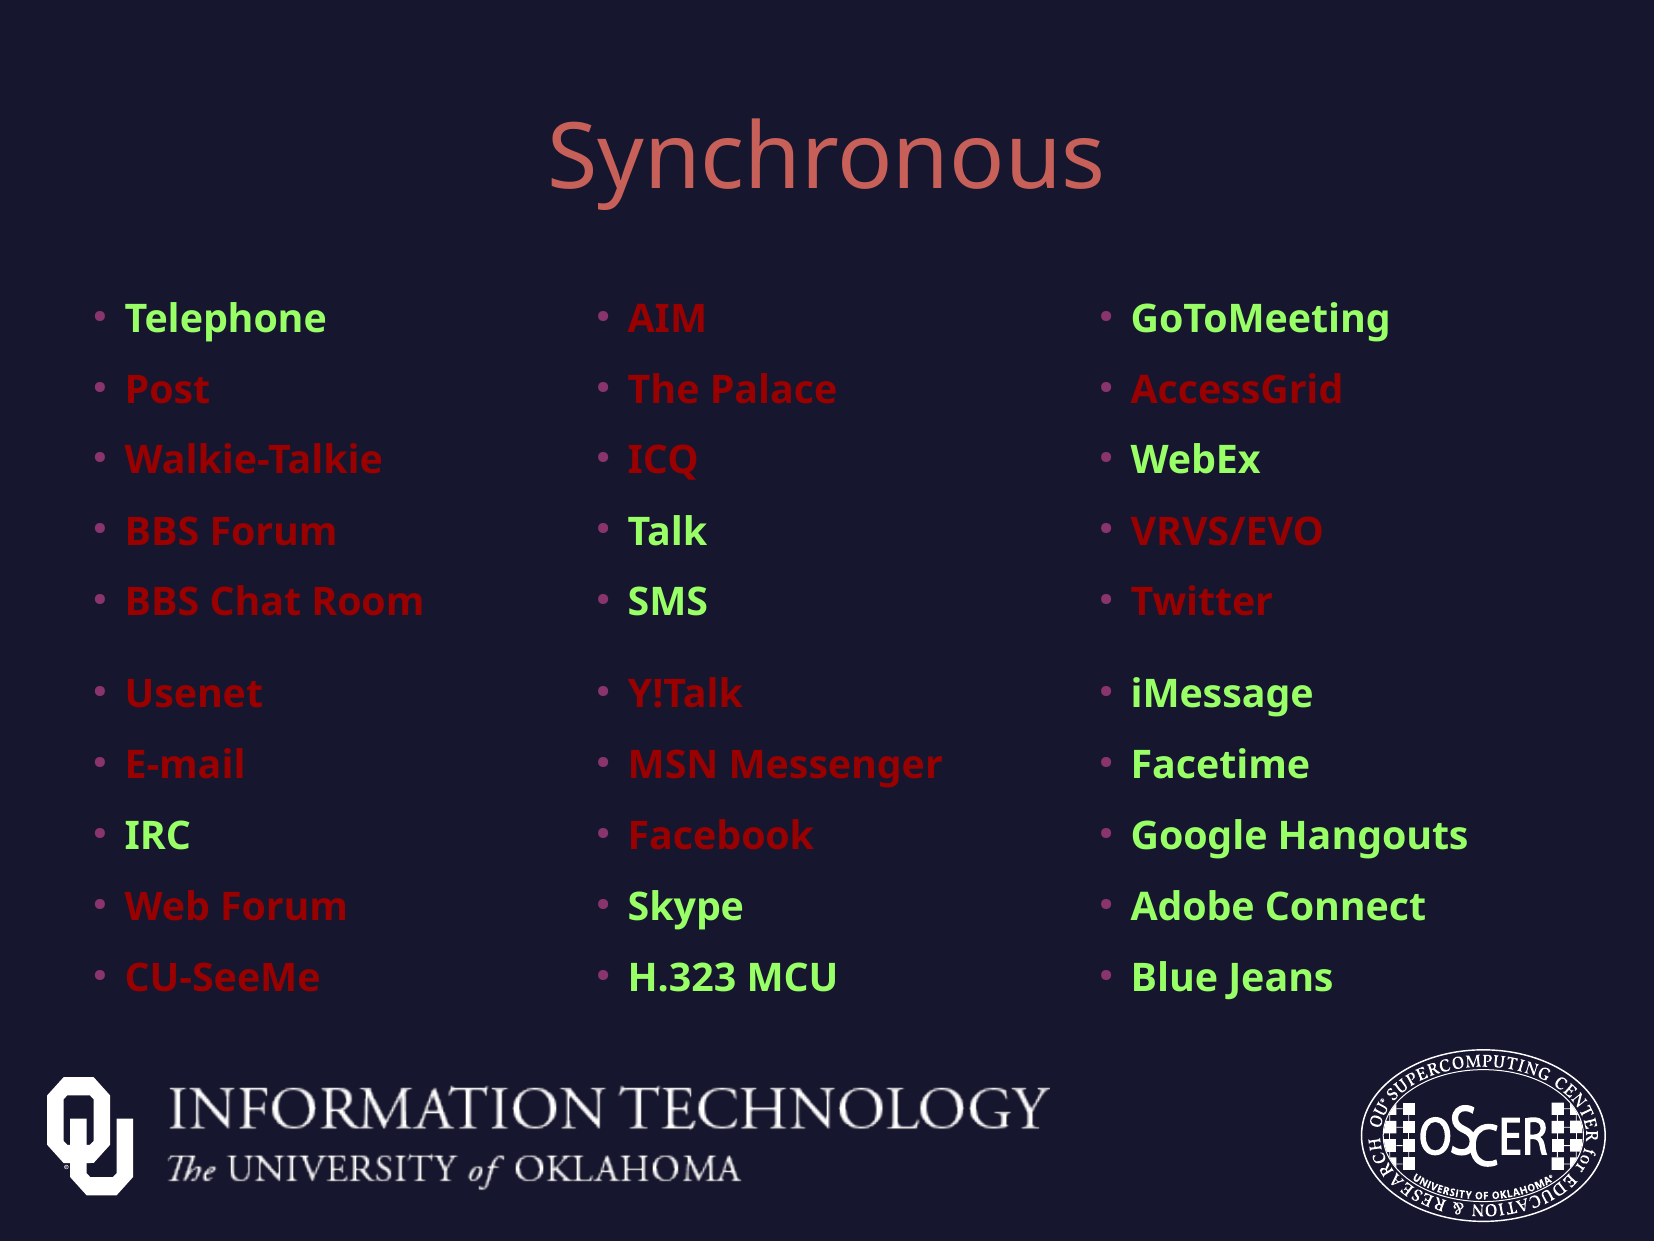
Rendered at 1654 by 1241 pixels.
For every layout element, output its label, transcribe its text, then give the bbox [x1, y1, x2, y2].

list Usenet E-mail IRC Web Forum CU-SeeMe [82, 665, 562, 1009]
title Synchronous [82, 49, 1571, 257]
list AIM The Palace ICQ Talk SMS [585, 290, 1065, 634]
list iMessage Facetime Google Hangouts Adobe Connect Blue Jeans [1088, 665, 1569, 1009]
list GoToMeeting AccessGrid WebEx VRVS/EVO Twitter [1088, 290, 1569, 634]
list Telephone Post Walkie-Talkie BBS Forum BBS Chat Room [82, 290, 562, 634]
picture [159, 1075, 1050, 1195]
list Y!Talk MSN Messenger Facebook Skype H.323 MCU [585, 665, 1065, 1009]
